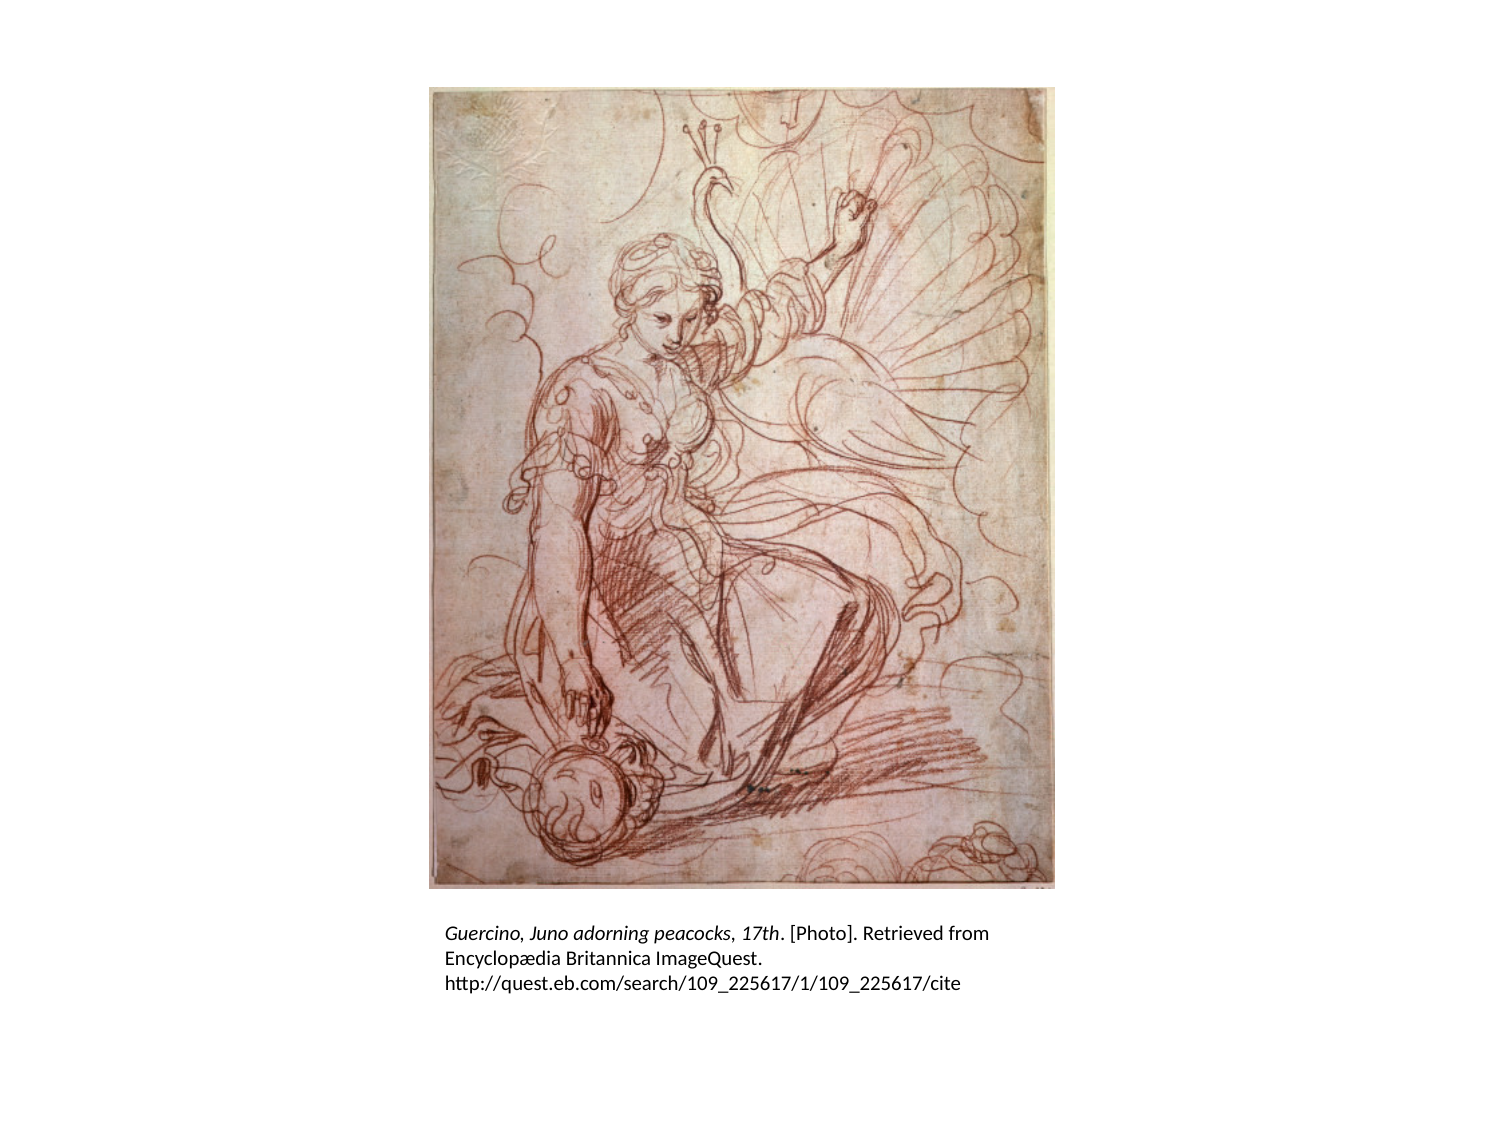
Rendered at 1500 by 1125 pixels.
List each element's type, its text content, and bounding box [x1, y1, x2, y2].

text_box Guercino, Juno adorning peacocks, 17th. [Photo]. Retrieved from Encyclopædia Britannica ImageQuest. http://quest.eb.com/search/109_225617/1/109_225617/cite [429, 912, 1055, 1003]
picture [429, 87, 1055, 889]
